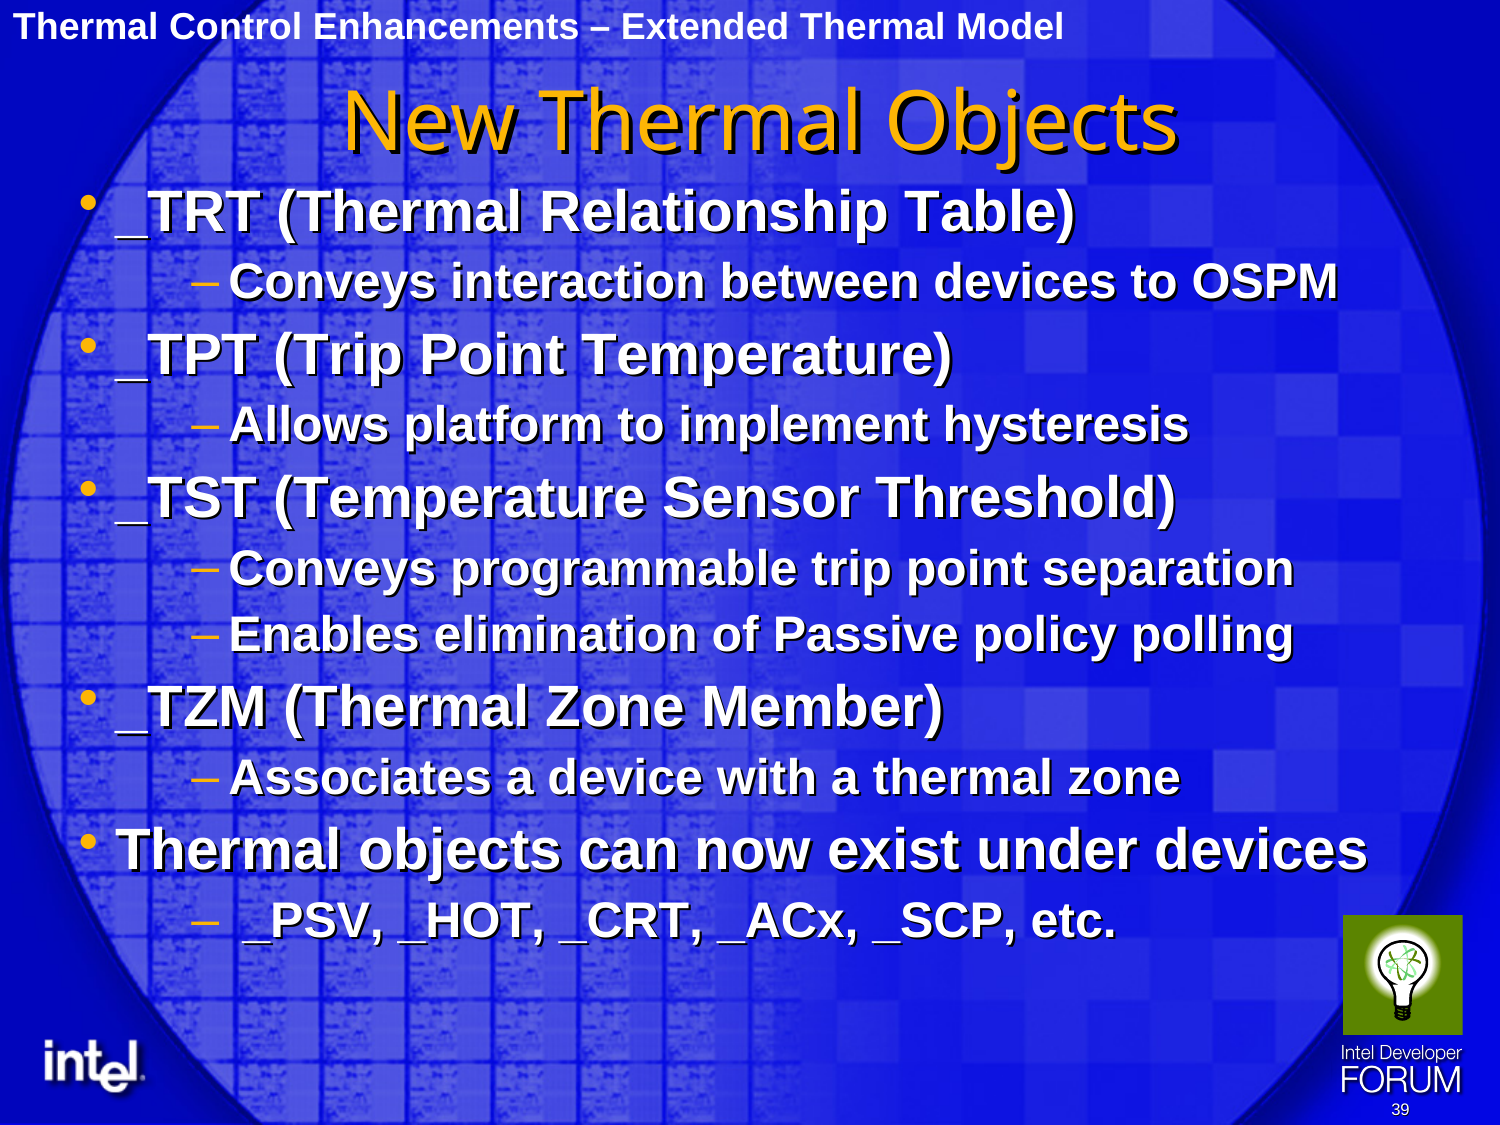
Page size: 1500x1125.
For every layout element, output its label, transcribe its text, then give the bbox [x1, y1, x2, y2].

text_box Thermal Control Enhancements – Extended Thermal Model [0, 0, 1081, 55]
picture [0, 0, 1500, 1125]
